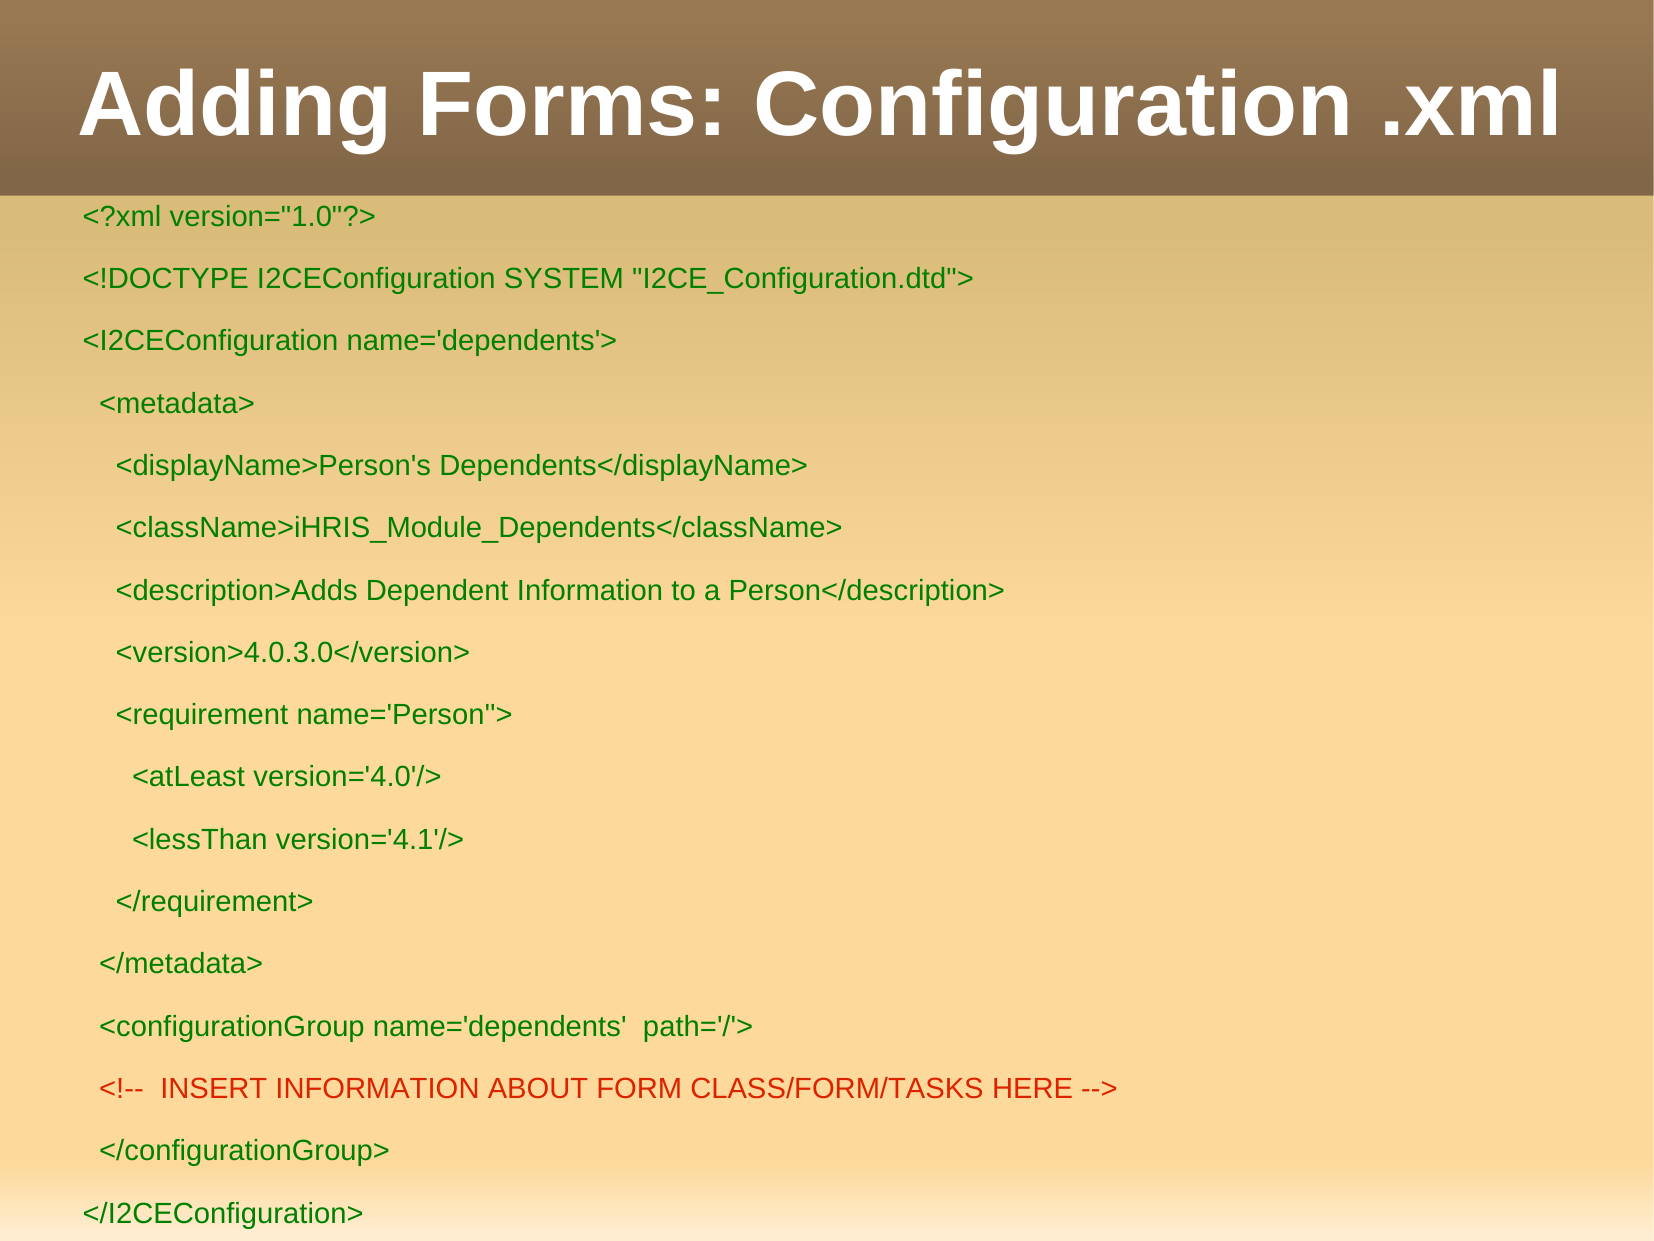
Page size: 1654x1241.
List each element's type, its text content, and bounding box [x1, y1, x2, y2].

title Adding Forms: Configuration .xml [76, 7, 1565, 200]
picture [0, 0, 1654, 1241]
list <?xml version="1.0"?> <!DOCTYPE I2CEConfiguration SYSTEM "I2CE_Configuration.dtd"> <I2CEConfiguration name='dependents'> <metadata> <displayName>Person's Dependents</displayName> <className>iHRIS_Module_Dependents</className> <description>Adds Dependent Information to a Person</description> <version>4.0.3.0</version> <requirement name='Person''> <atLeast version='4.0'/> <lessThan version='4.1'/> </requirement> </metadata> <configurationGroup name='dependents' path='/'> <!-- INSERT INFORMATION ABOUT FORM CLASS/FORM/TASKS HERE --> </configurationGroup> </I2CEConfiguration> [82, 199, 1571, 1241]
